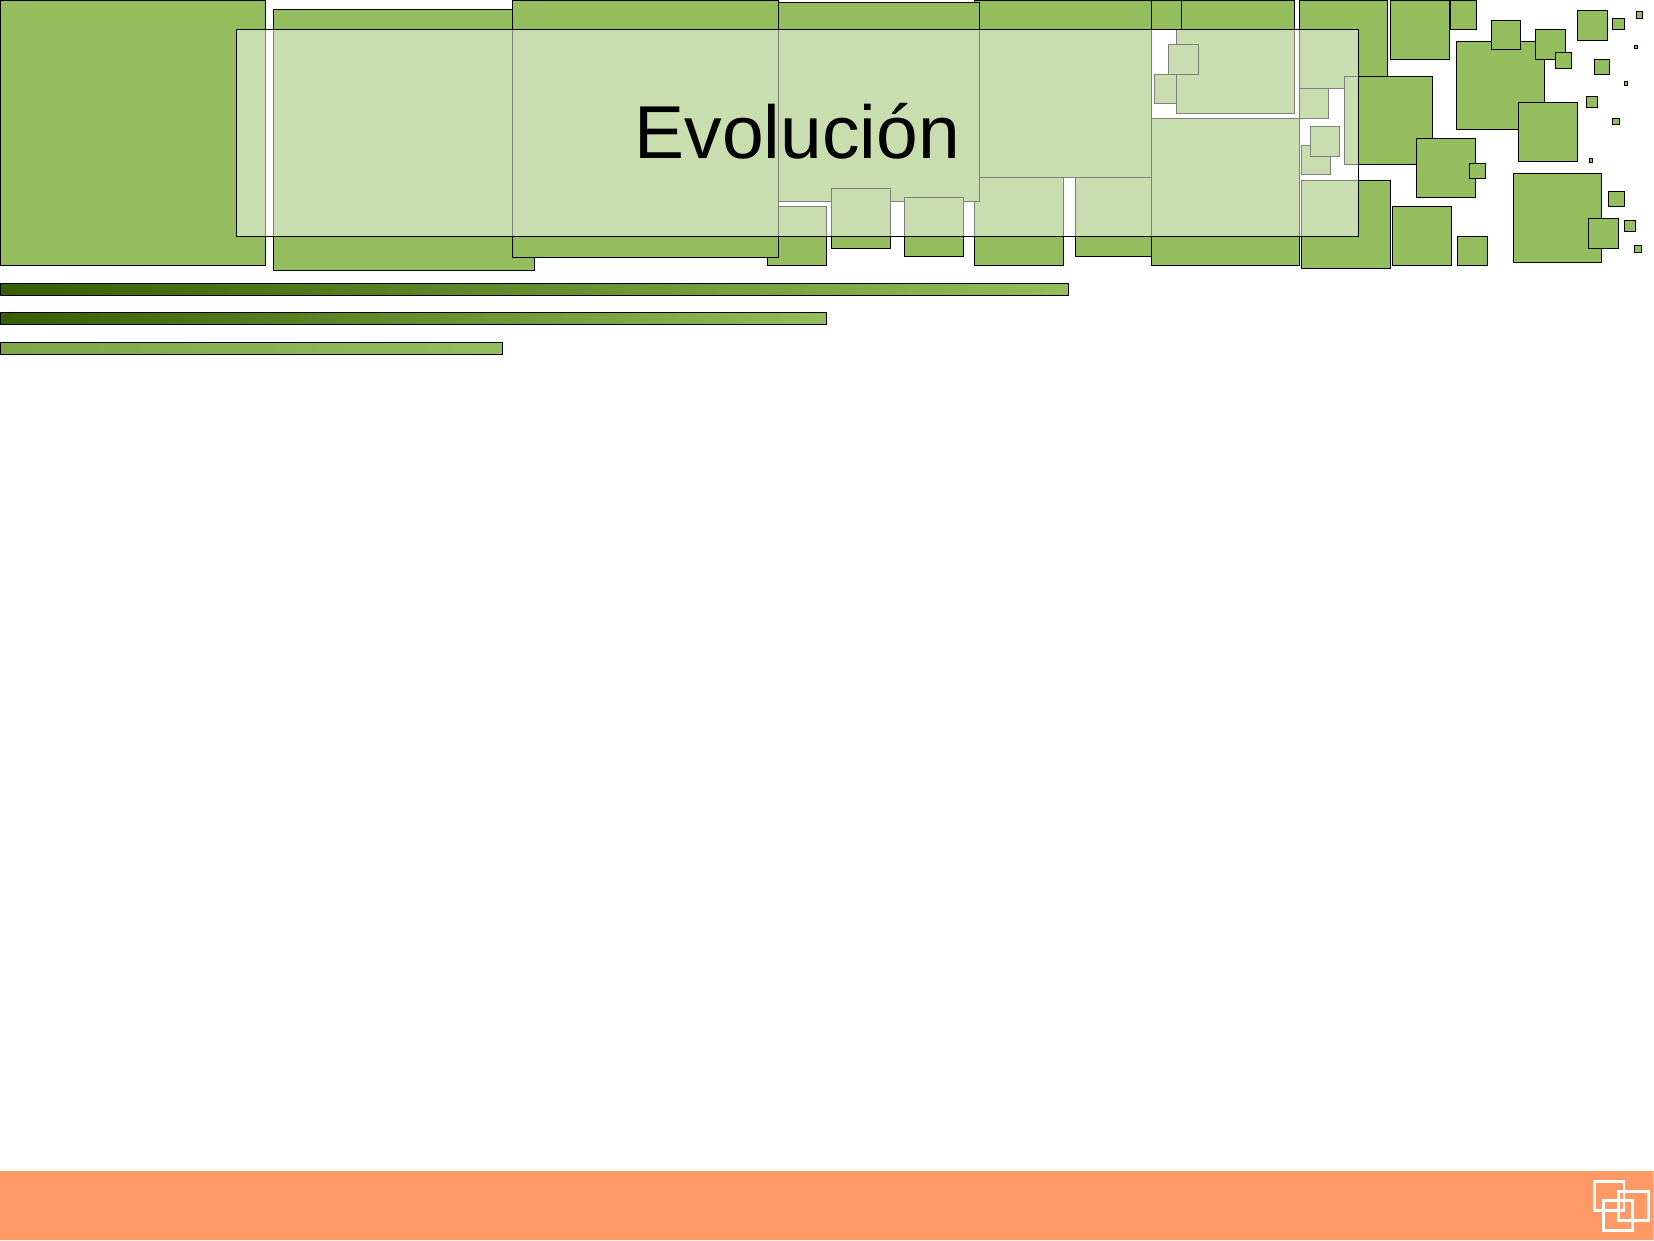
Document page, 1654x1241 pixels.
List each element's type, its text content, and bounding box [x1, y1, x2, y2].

title Evolución [265, 36, 1329, 230]
